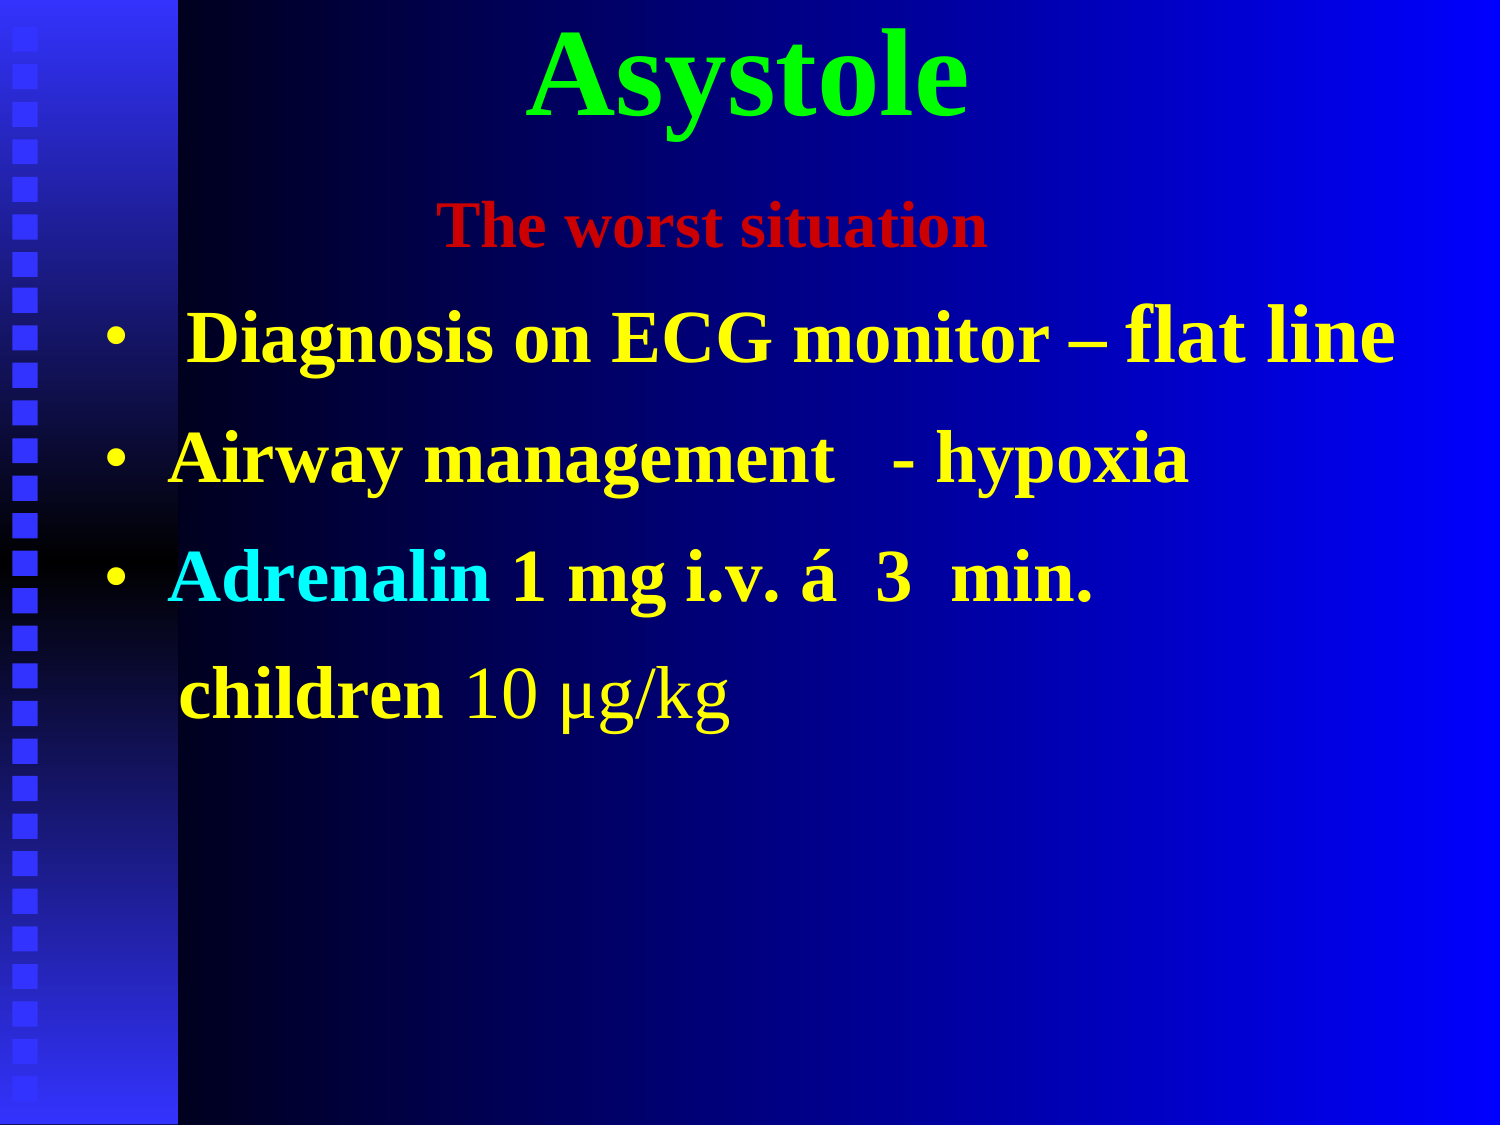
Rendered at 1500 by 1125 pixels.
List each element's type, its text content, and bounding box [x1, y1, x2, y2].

text_box Asystole [510, 2, 986, 150]
text_box Diagnosis on ECG monitor – flat line Airway management - hypoxia Adrenalin 1 mg i.v. á 3 min. children 10 μg/kg [88, 154, 1431, 743]
text_box The worst situation [421, 183, 1005, 270]
